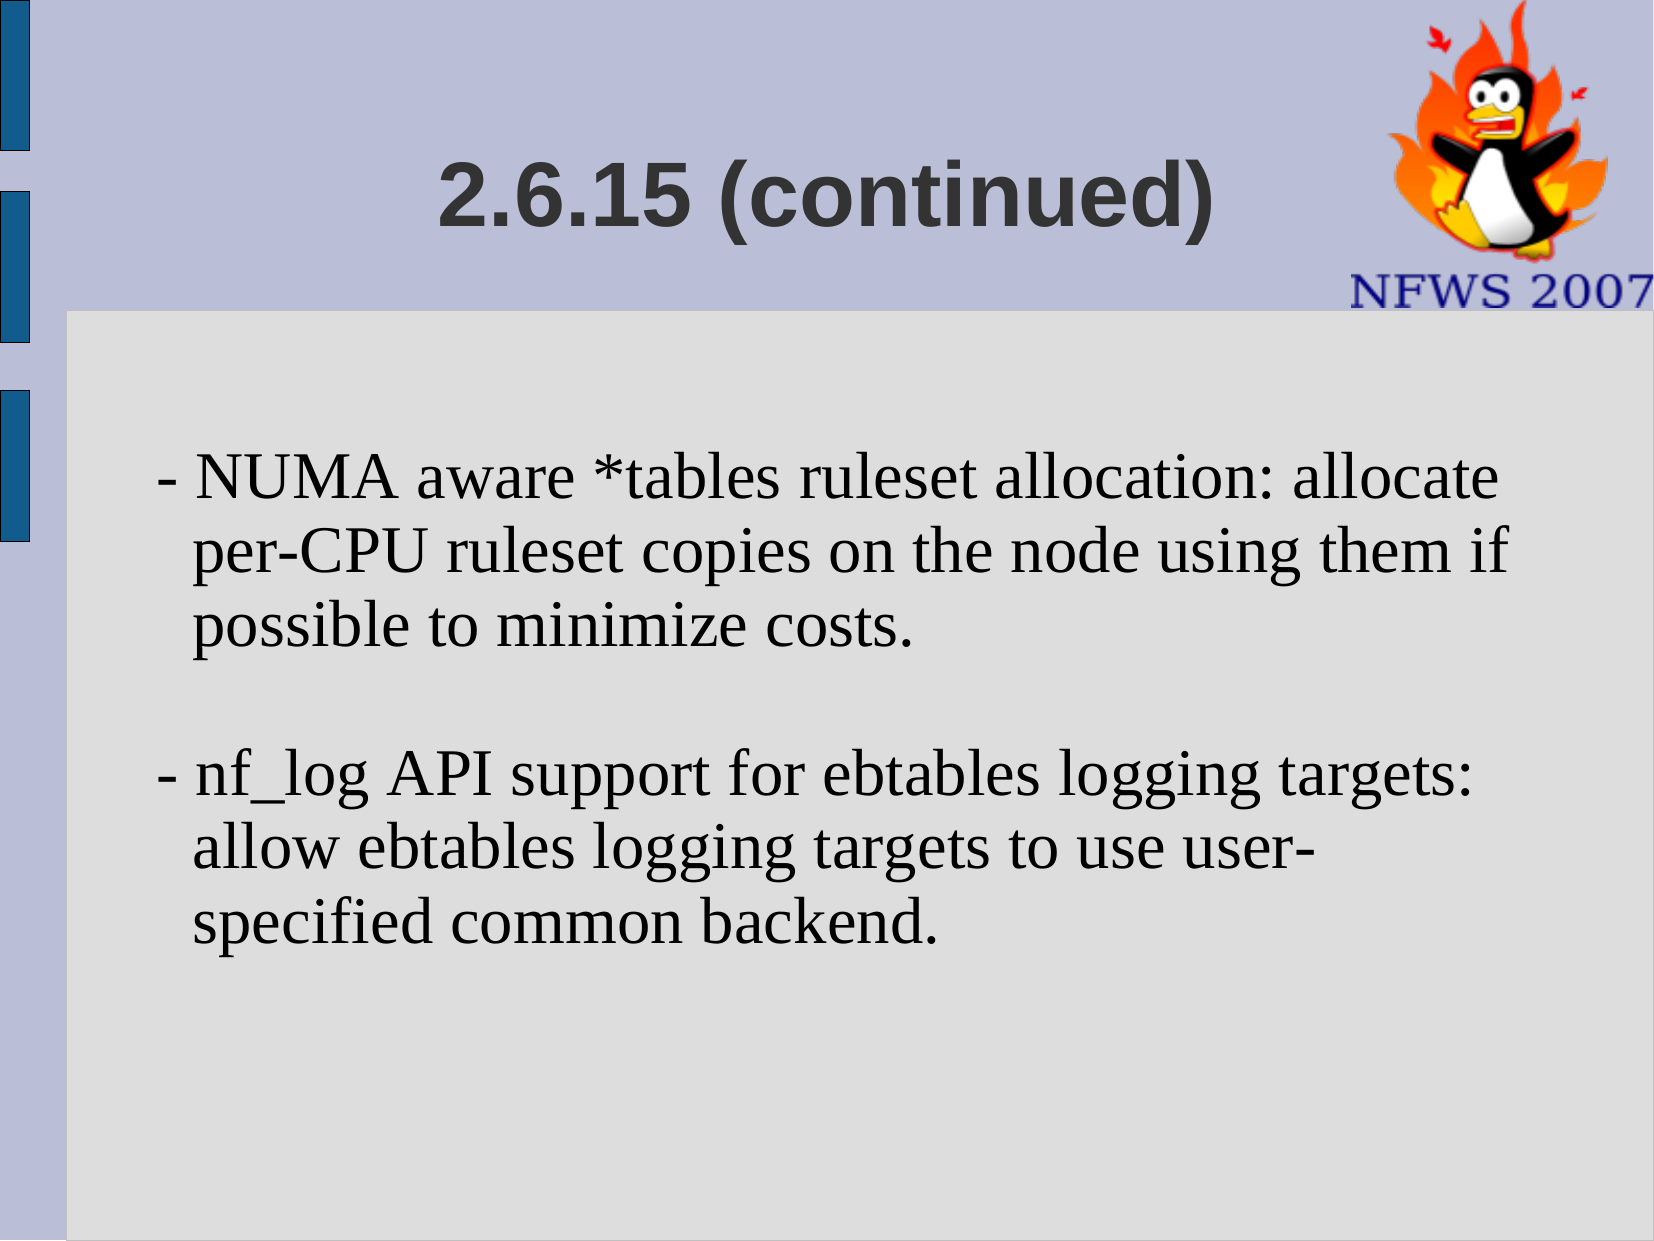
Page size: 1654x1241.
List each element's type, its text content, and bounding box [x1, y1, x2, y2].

subtitle - NUMA aware *tables ruleset allocation: allocate per-CPU ruleset copies on the node using them if possible to minimize costs. - nf_log API support for ebtables logging targets: allow ebtables logging targets to use user-specified common backend. [121, 352, 1534, 1119]
title 2.6.15 (continued) [121, 98, 1351, 291]
picture [1351, 0, 1654, 308]
